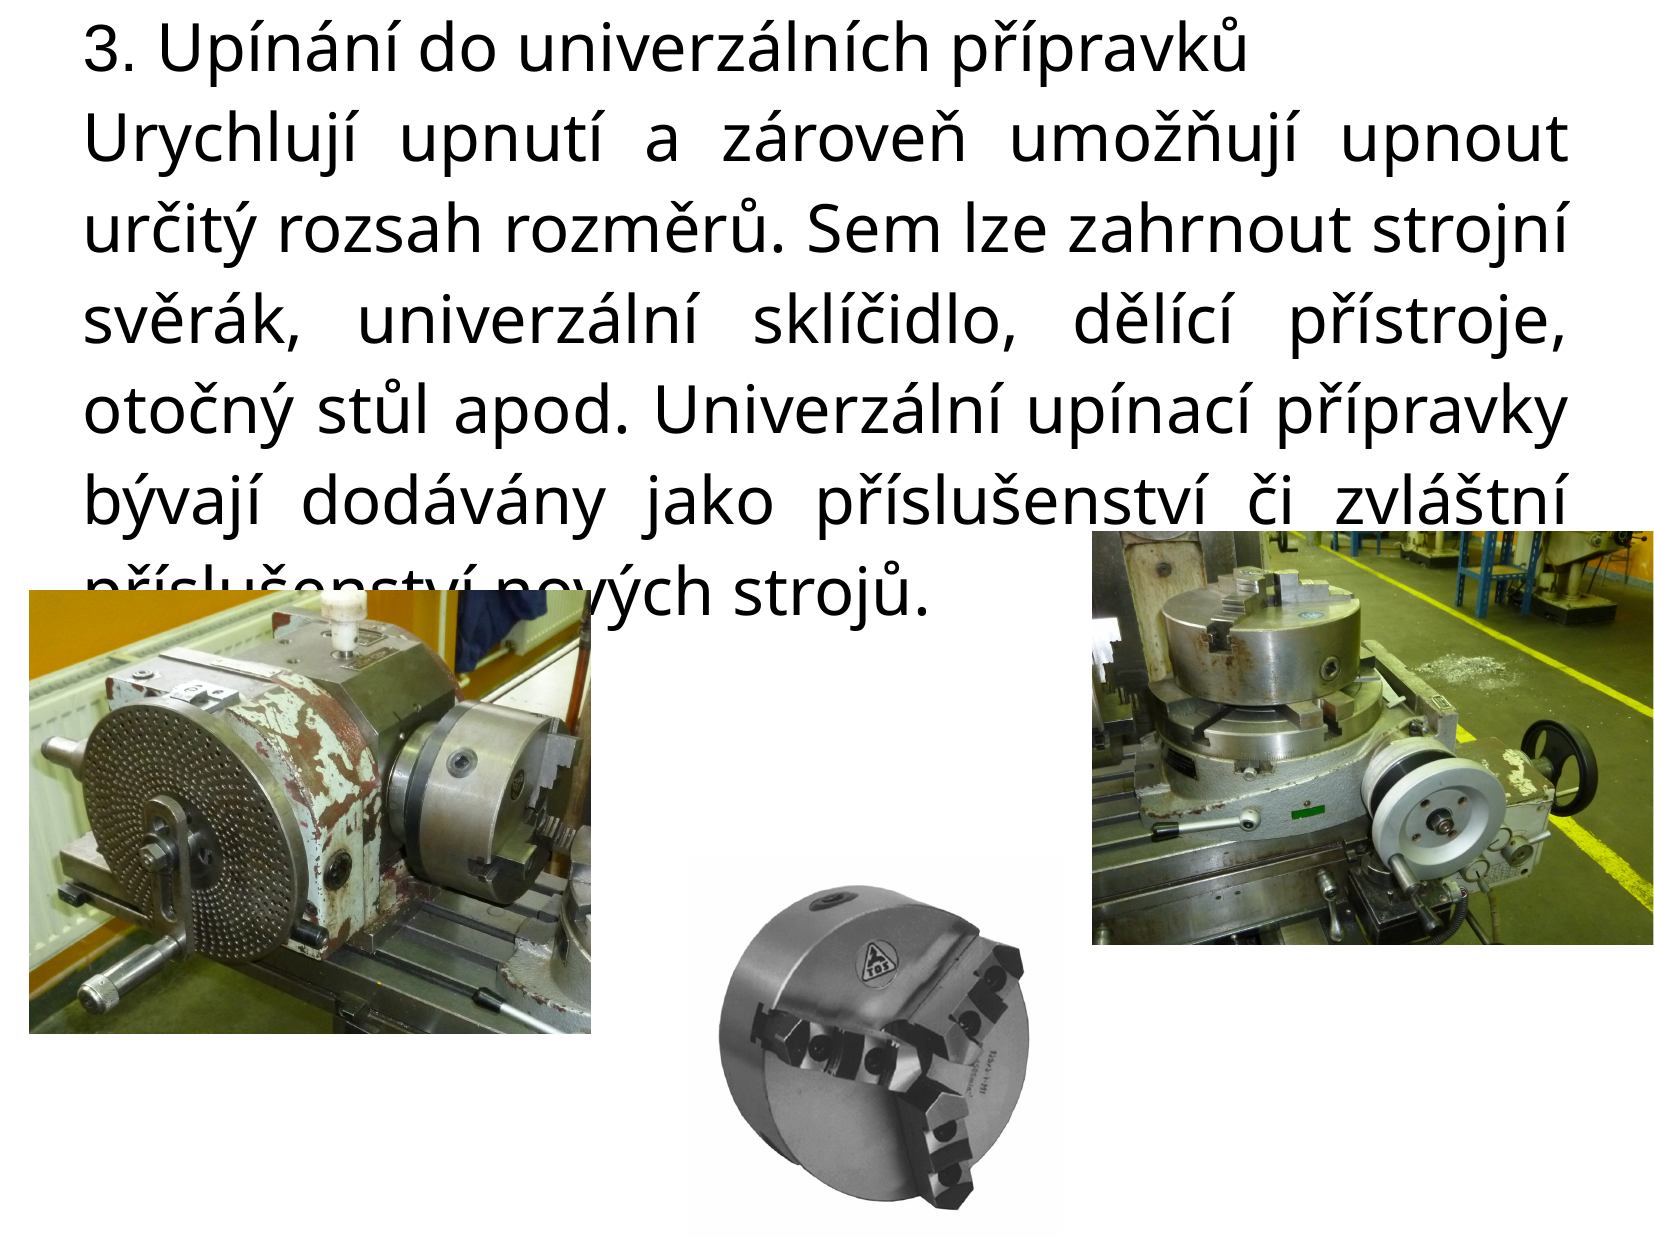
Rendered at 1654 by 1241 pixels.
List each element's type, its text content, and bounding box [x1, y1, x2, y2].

picture [687, 856, 1063, 1237]
picture [29, 590, 591, 1034]
subtitle 3. Upínání do univerzálních přípravků Urychlují upnutí a zároveň umožňují upnout určitý rozsah rozměrů. Sem lze zahrnout strojní svěrák, univerzální sklíčidlo, dělící přístroje, otočný stůl apod. Univerzální upínací přípravky bývají dodávány jako příslušenství či zvláštní příslušenství nových strojů. [82, 45, 1571, 1113]
picture [1092, 531, 1654, 945]
